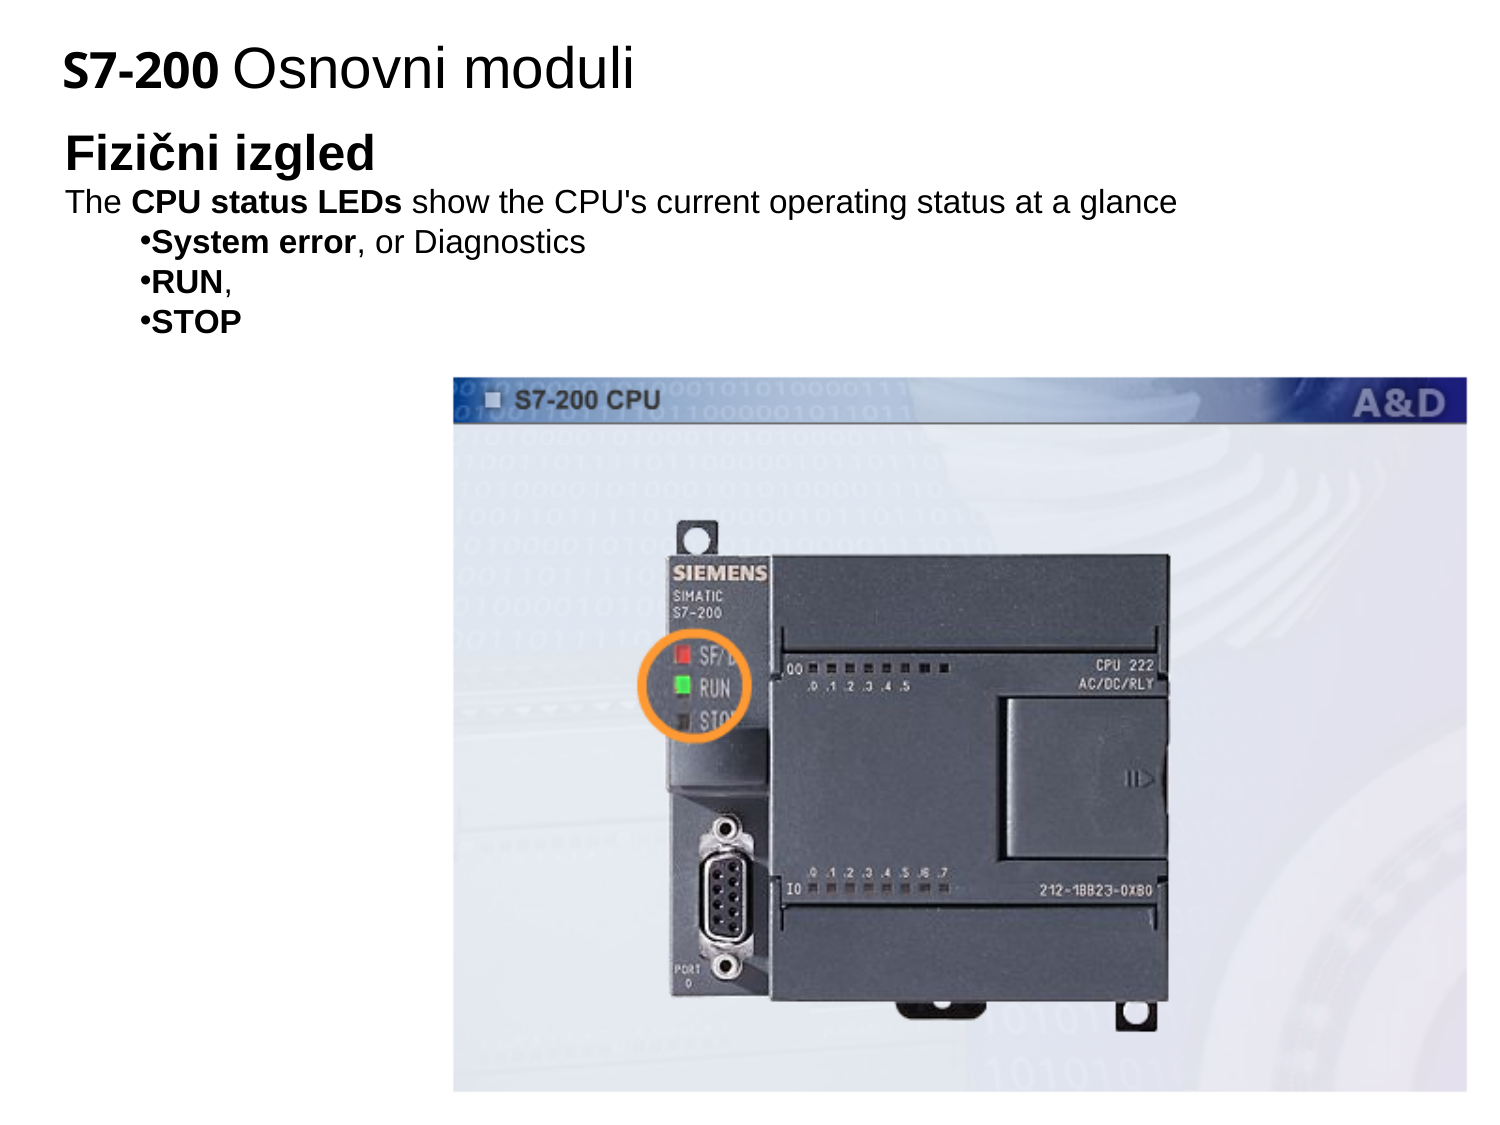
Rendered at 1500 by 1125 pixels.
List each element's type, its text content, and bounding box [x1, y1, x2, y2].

text_box Fizični izgled The CPU status LEDs show the CPU's current operating status at a glance System error, or Diagnostics RUN, STOP [50, 112, 1391, 348]
text_box S7-200 Osnovni moduli [47, 22, 651, 108]
picture [450, 374, 1471, 1096]
